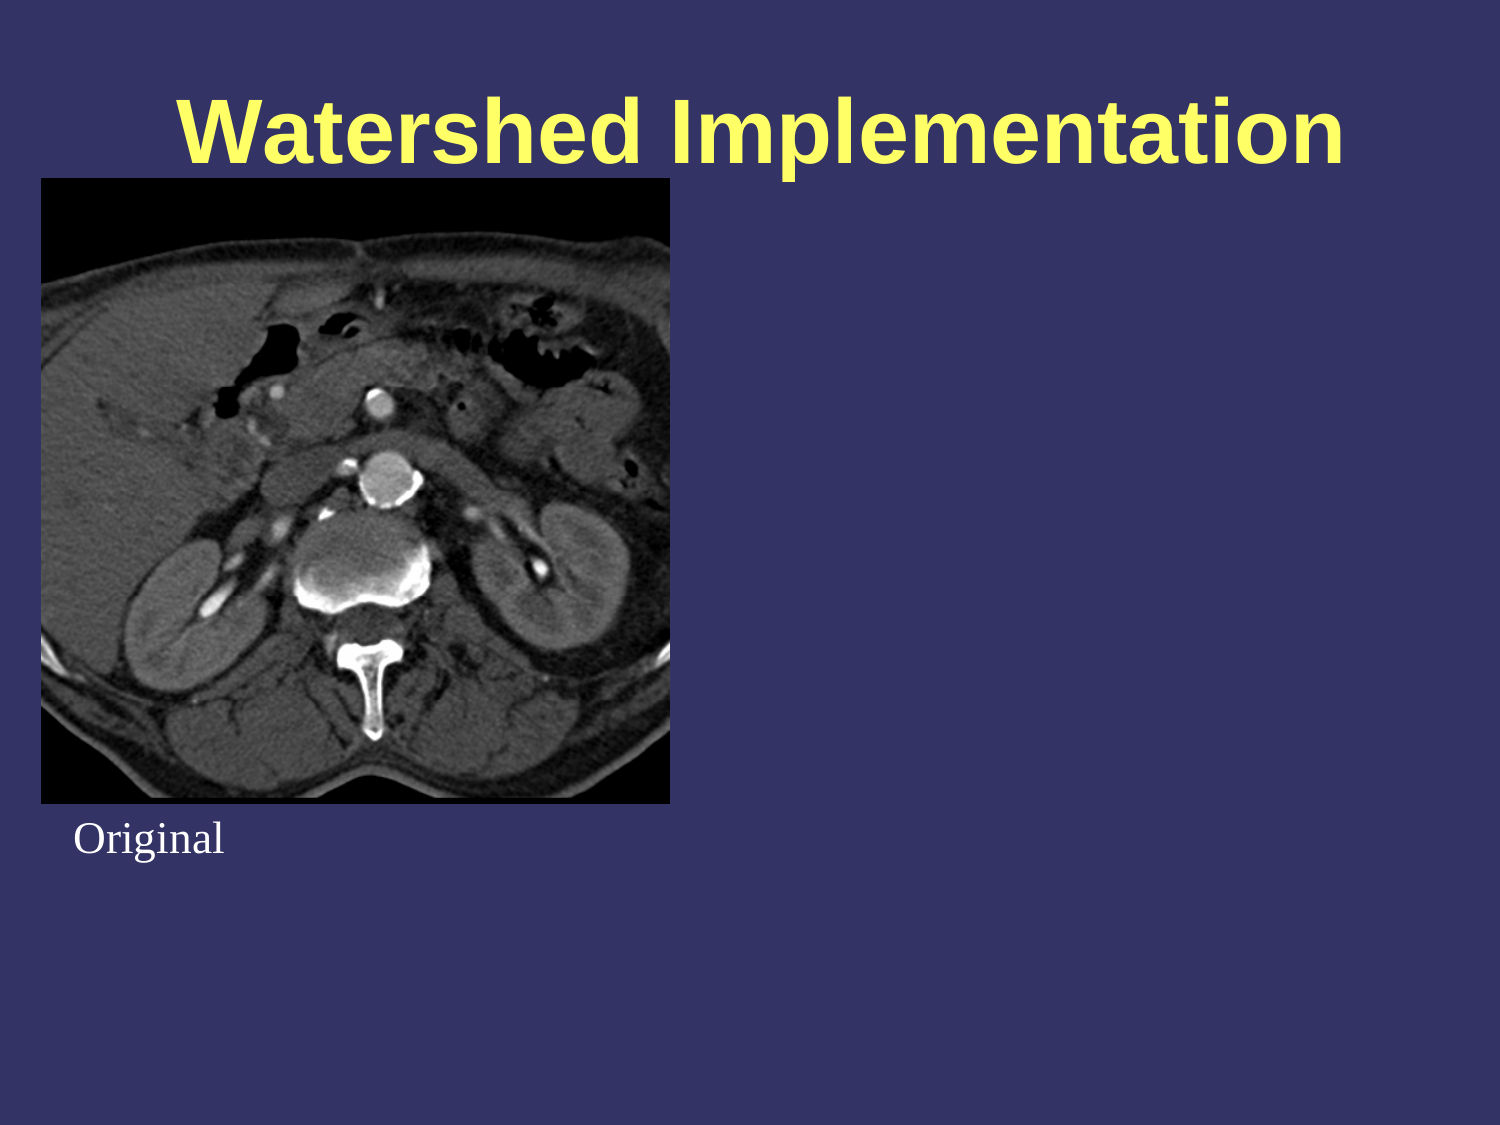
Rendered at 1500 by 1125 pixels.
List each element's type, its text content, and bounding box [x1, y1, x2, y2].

title Watershed Implementation [106, 34, 1418, 222]
picture [41, 178, 670, 804]
text_box Original [73, 808, 264, 860]
